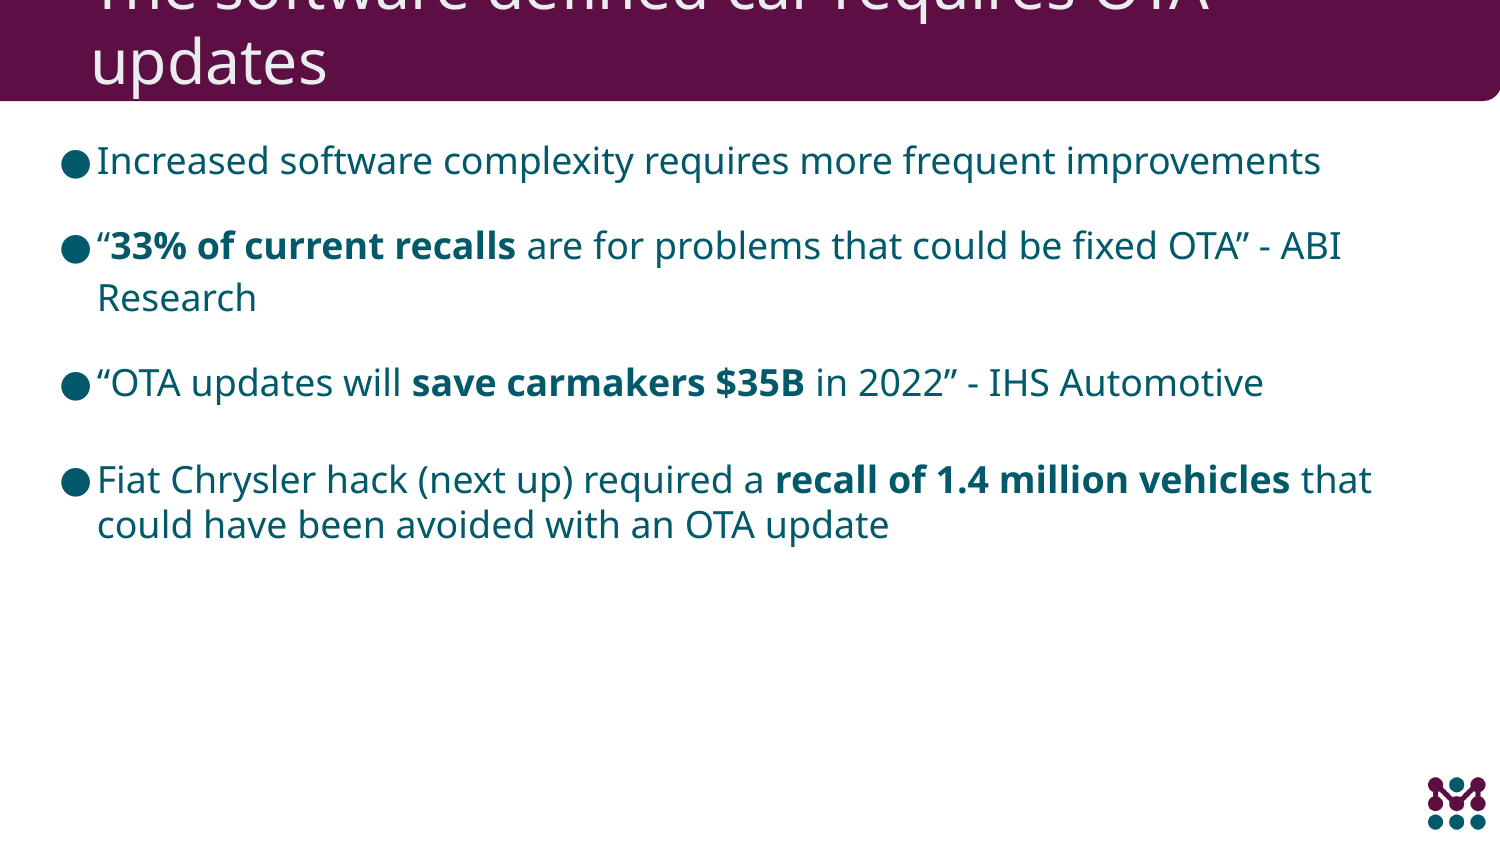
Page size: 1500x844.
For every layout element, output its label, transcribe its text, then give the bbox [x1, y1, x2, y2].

list Increased software complexity requires more frequent improvements “33% of current recalls are for problems that could be fixed OTA” - ABI Research “OTA updates will save carmakers $35B in 2022” - IHS Automotive Fiat Chrysler hack (next up) required a recall of 1.4 million vehicles that could have been avoided with an OTA update [6, 115, 1494, 786]
picture [1413, 762, 1500, 844]
title The software defined car requires OTA updates [75, 0, 1425, 112]
